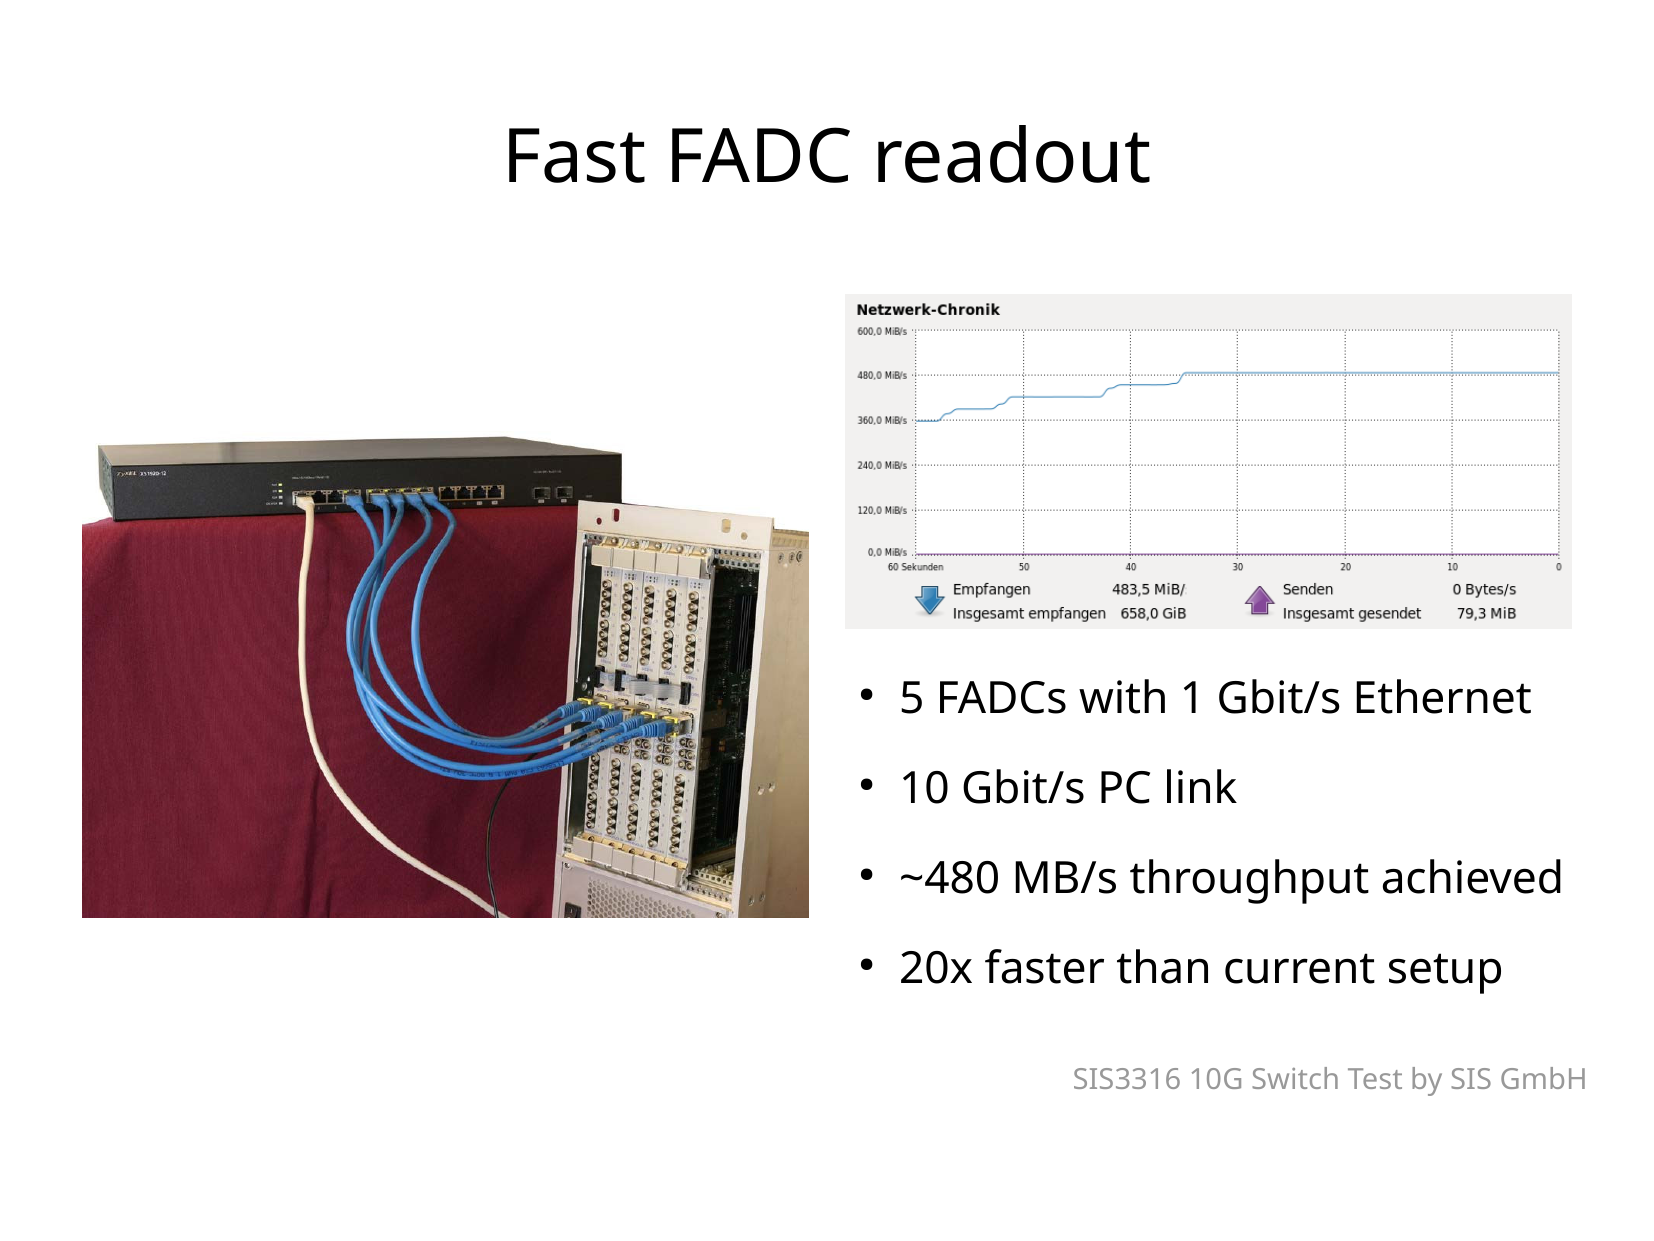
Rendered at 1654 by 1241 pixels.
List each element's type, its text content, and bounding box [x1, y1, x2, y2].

text_box SIS3316 10G Switch Test by SIS GmbH [1057, 1051, 1624, 1137]
list 5 FADCs with 1 Gbit/s Ethernet 10 Gbit/s PC link ~480 MB/s throughput achieved 20x faster than current setup [845, 665, 1572, 1009]
picture [845, 294, 1572, 629]
title Fast FADC readout [82, 49, 1571, 257]
picture [82, 381, 809, 918]
